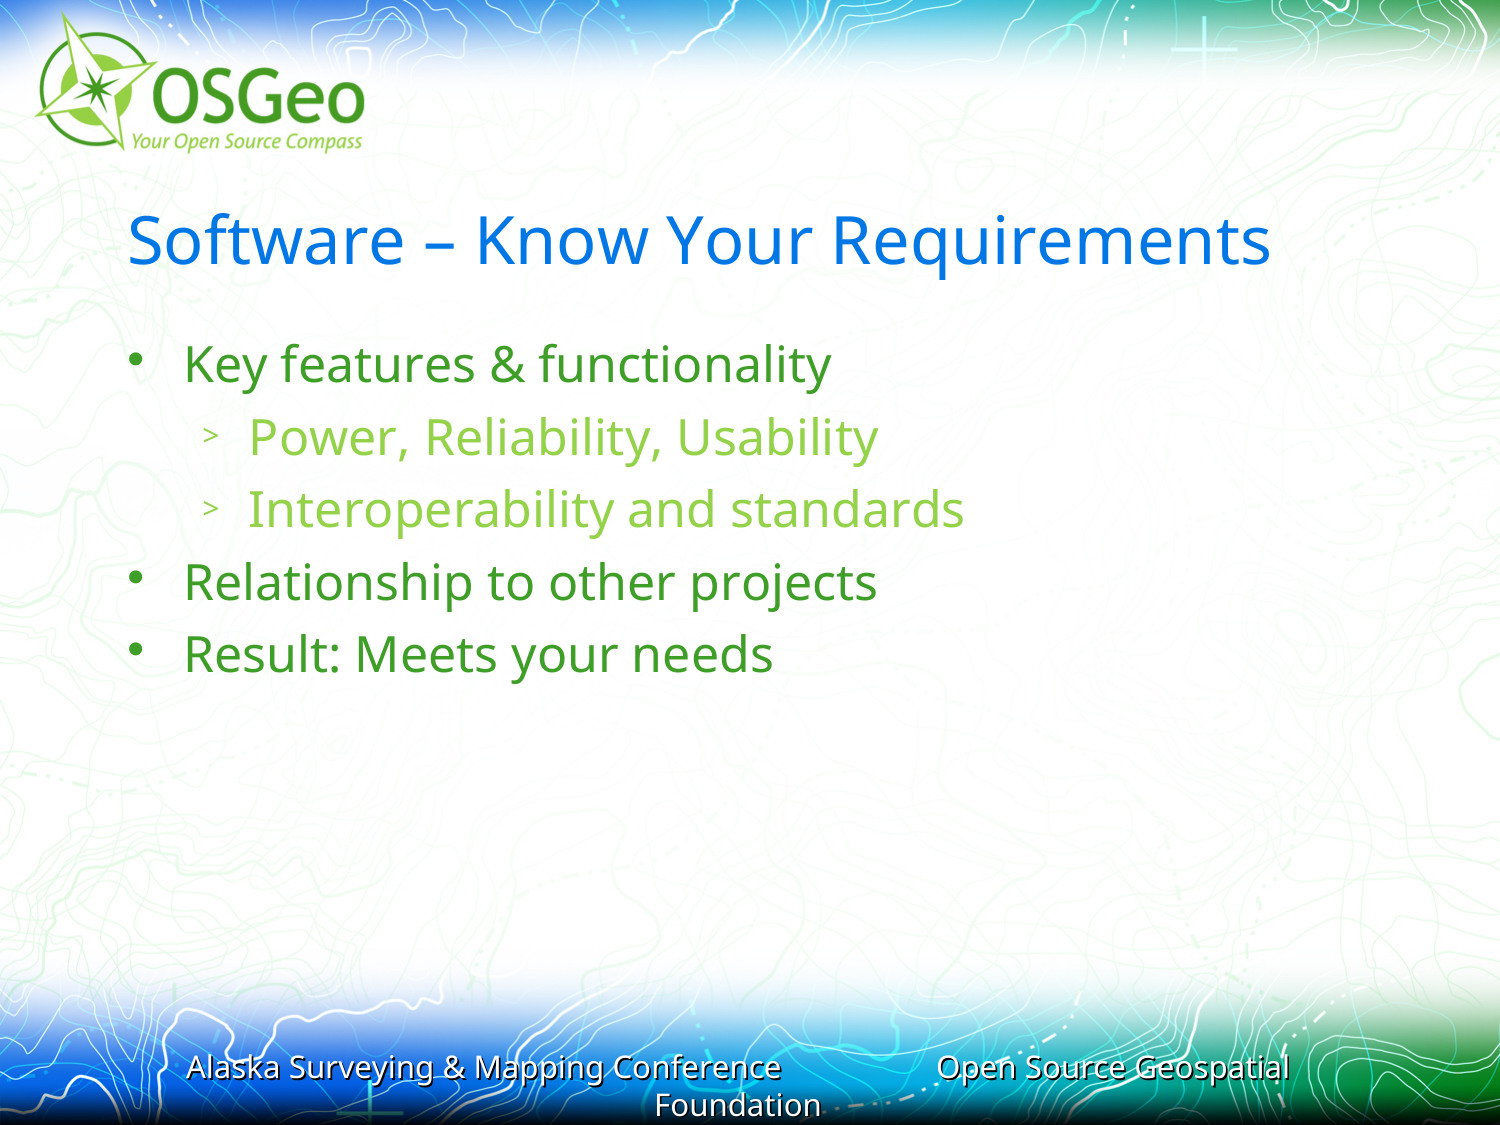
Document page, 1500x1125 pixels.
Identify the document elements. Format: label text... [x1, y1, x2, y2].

picture [0, 0, 1500, 1125]
title Software – Know Your Requirements [112, 187, 1388, 288]
list Key features & functionality Power, Reliability, Usability Interoperability and standards Relationship to other projects Result: Meets your needs [112, 324, 1388, 1068]
